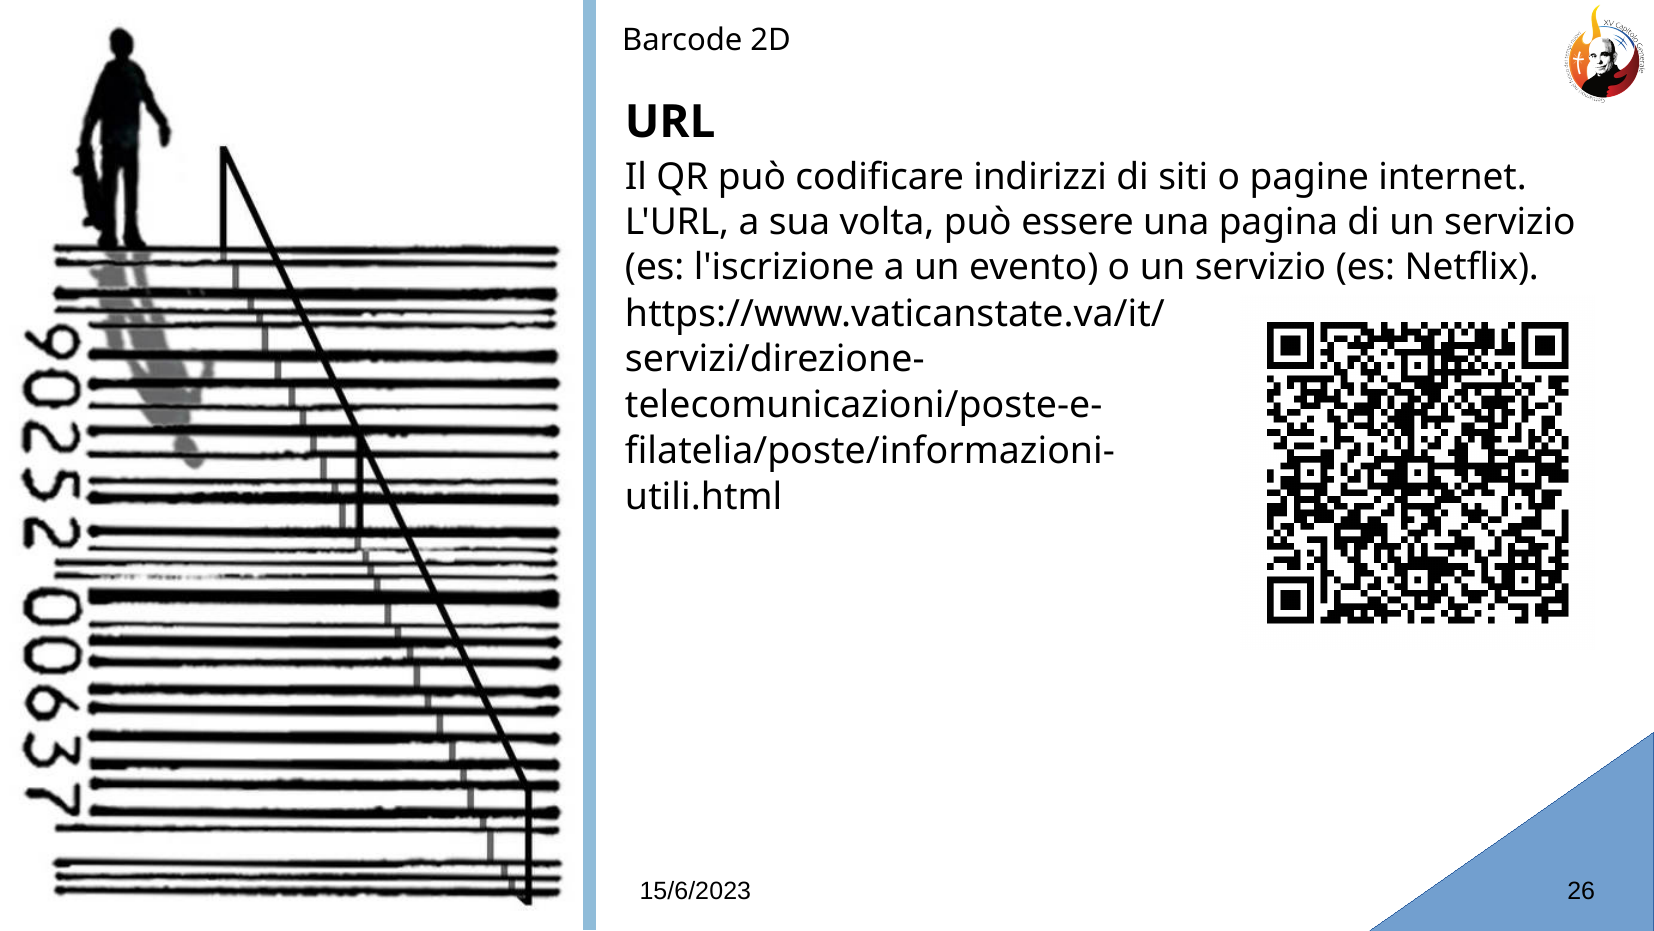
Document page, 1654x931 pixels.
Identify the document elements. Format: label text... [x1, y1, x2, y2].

text_box Barcode 2D [607, 9, 1340, 63]
picture [1240, 295, 1595, 650]
picture [1563, 4, 1646, 103]
list https://www.vaticanstate.va/it/servizi/direzione-telecomunicazioni/poste-e-filatelia/poste/informazioni-utili.html [624, 289, 1205, 852]
picture [0, 0, 583, 931]
list Il QR può codificare indirizzi di siti o pagine internet. L'URL, a sua volta, può essere una pagina di un servizio (es: l'iscrizione a un evento) o un servizio (es: Netflix). [624, 153, 1621, 290]
title URL [624, 88, 1621, 148]
